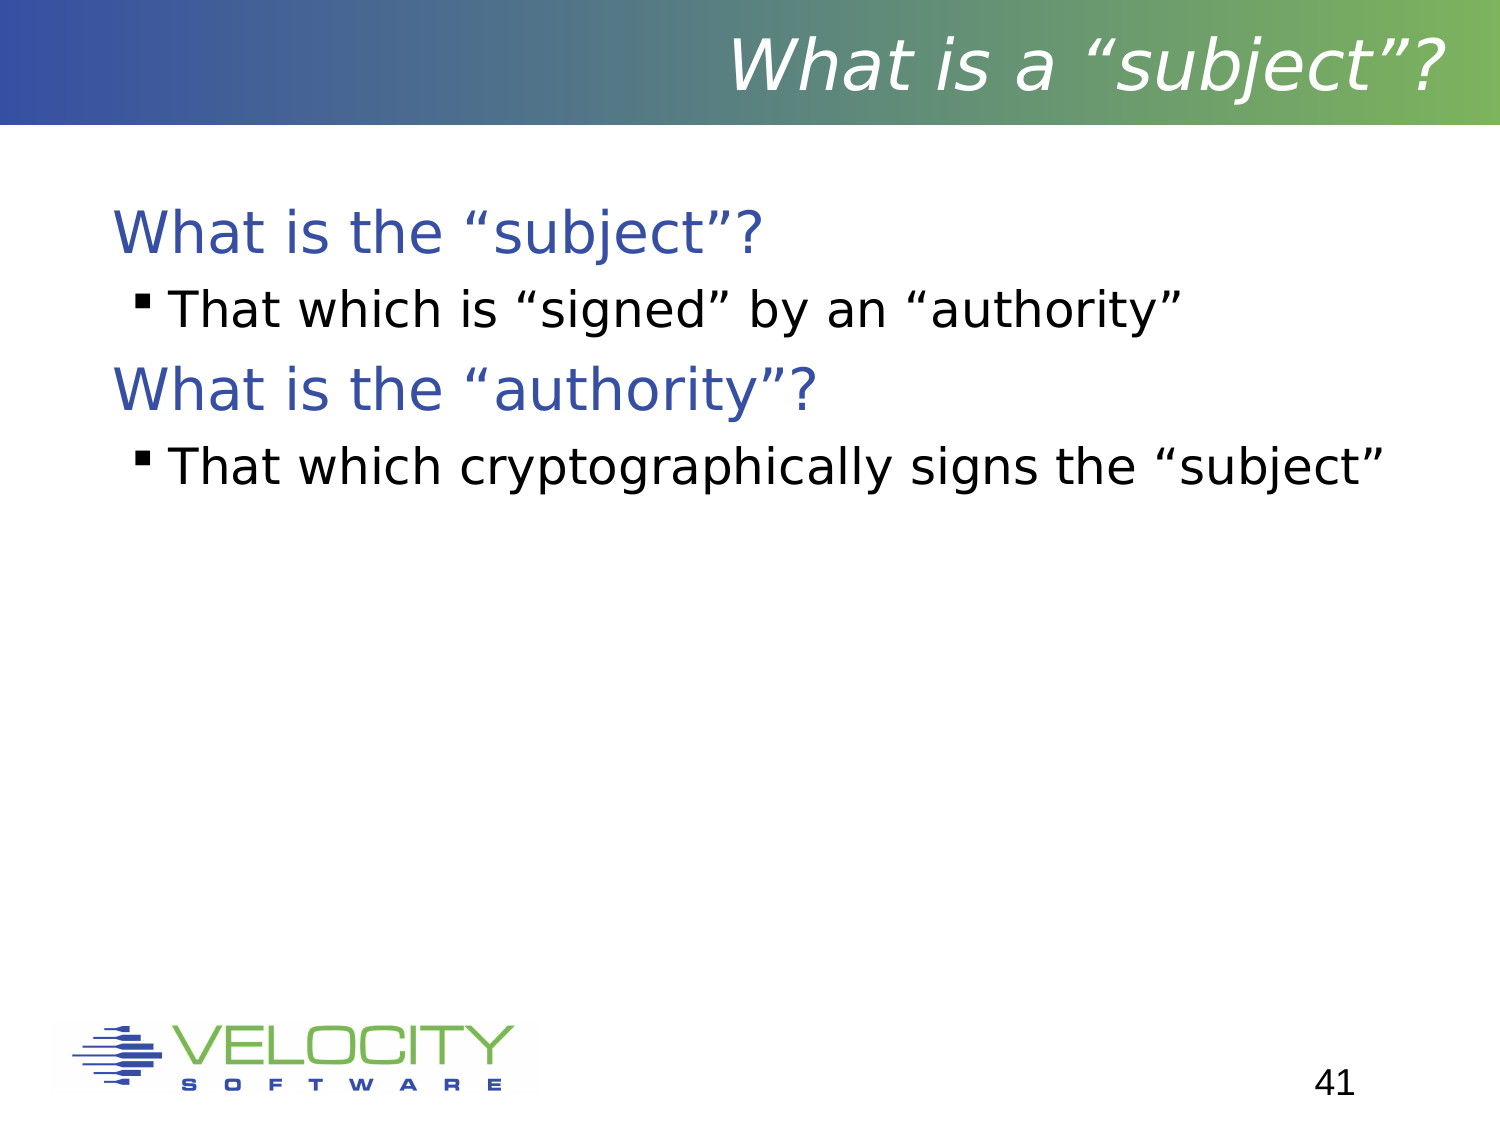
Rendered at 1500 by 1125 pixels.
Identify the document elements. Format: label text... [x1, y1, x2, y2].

title What is a “subject”? [62, 12, 1463, 113]
picture [50, 1021, 538, 1094]
list What is the “subject”? That which is “signed” by an “authority” What is the “authority”? That which cryptographically signs the “subject” [70, 187, 1438, 988]
